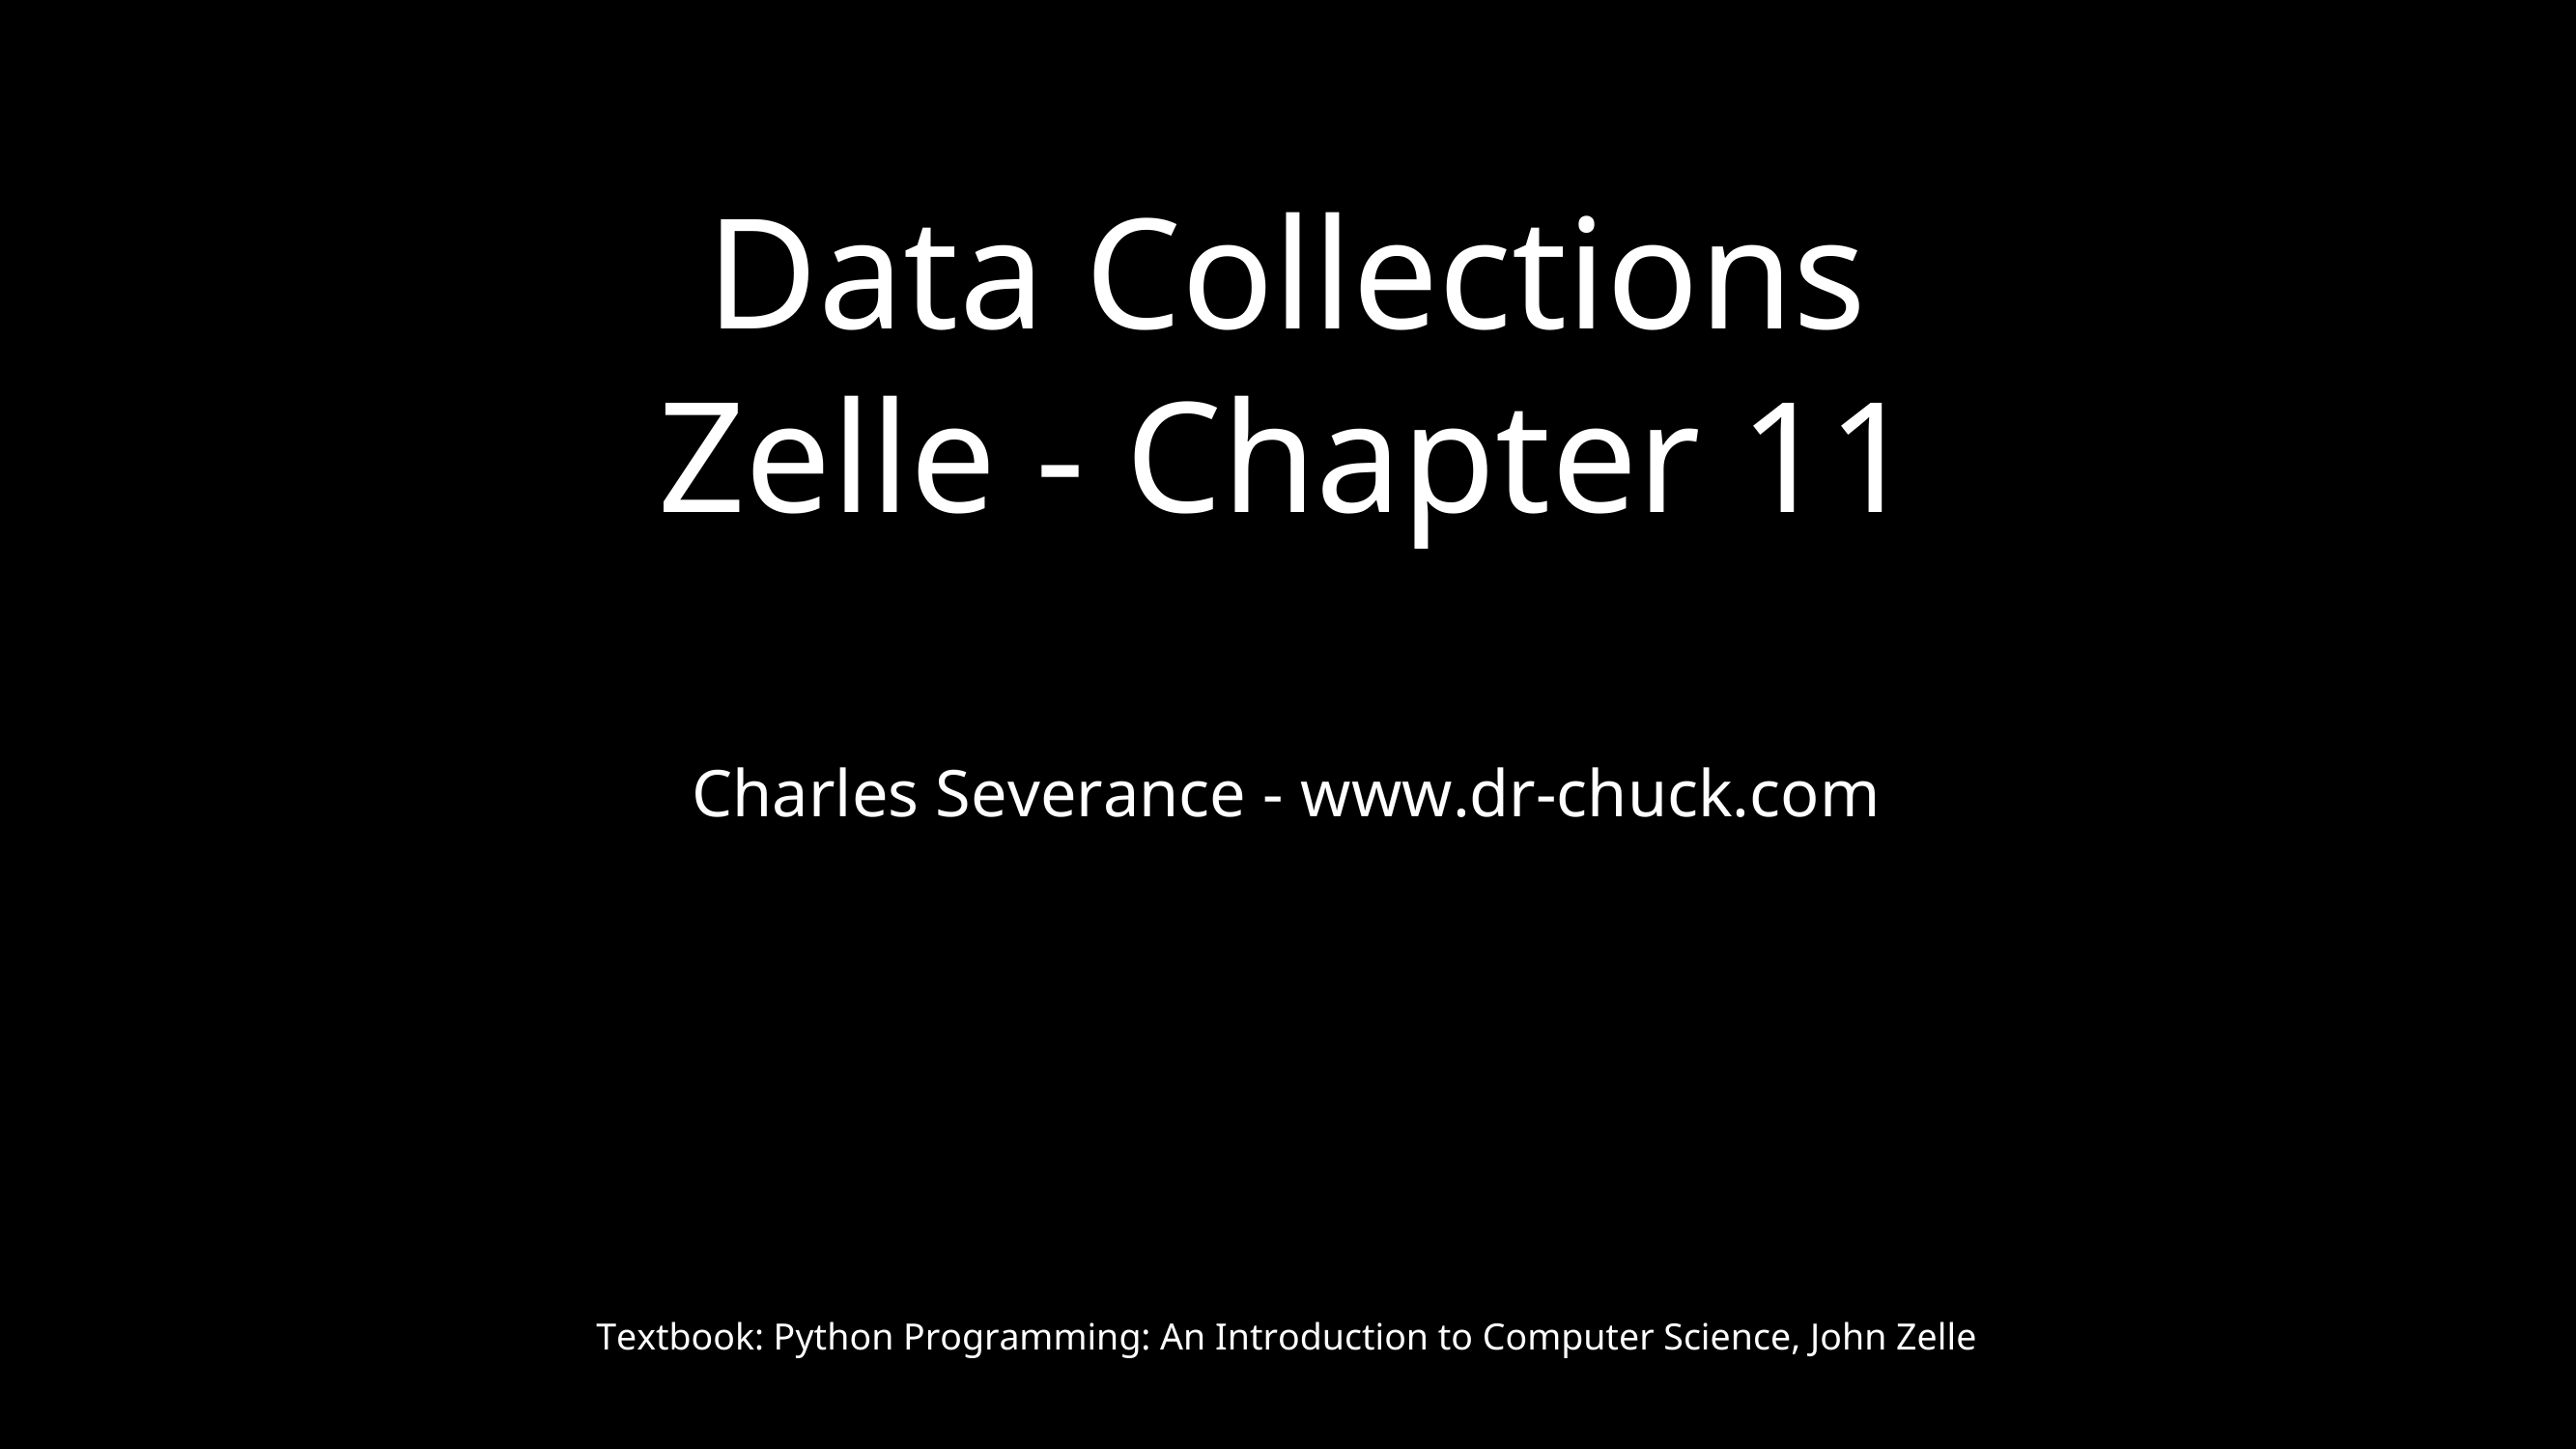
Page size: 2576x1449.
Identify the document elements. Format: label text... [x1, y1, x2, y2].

text_box Textbook: Python Programming: An Introduction to Computer Science, John Zelle [518, 1306, 2056, 1365]
title Data Collections Zelle - Chapter 11 [183, 169, 2392, 733]
list Charles Severance - www.dr-chuck.com [183, 746, 2392, 914]
